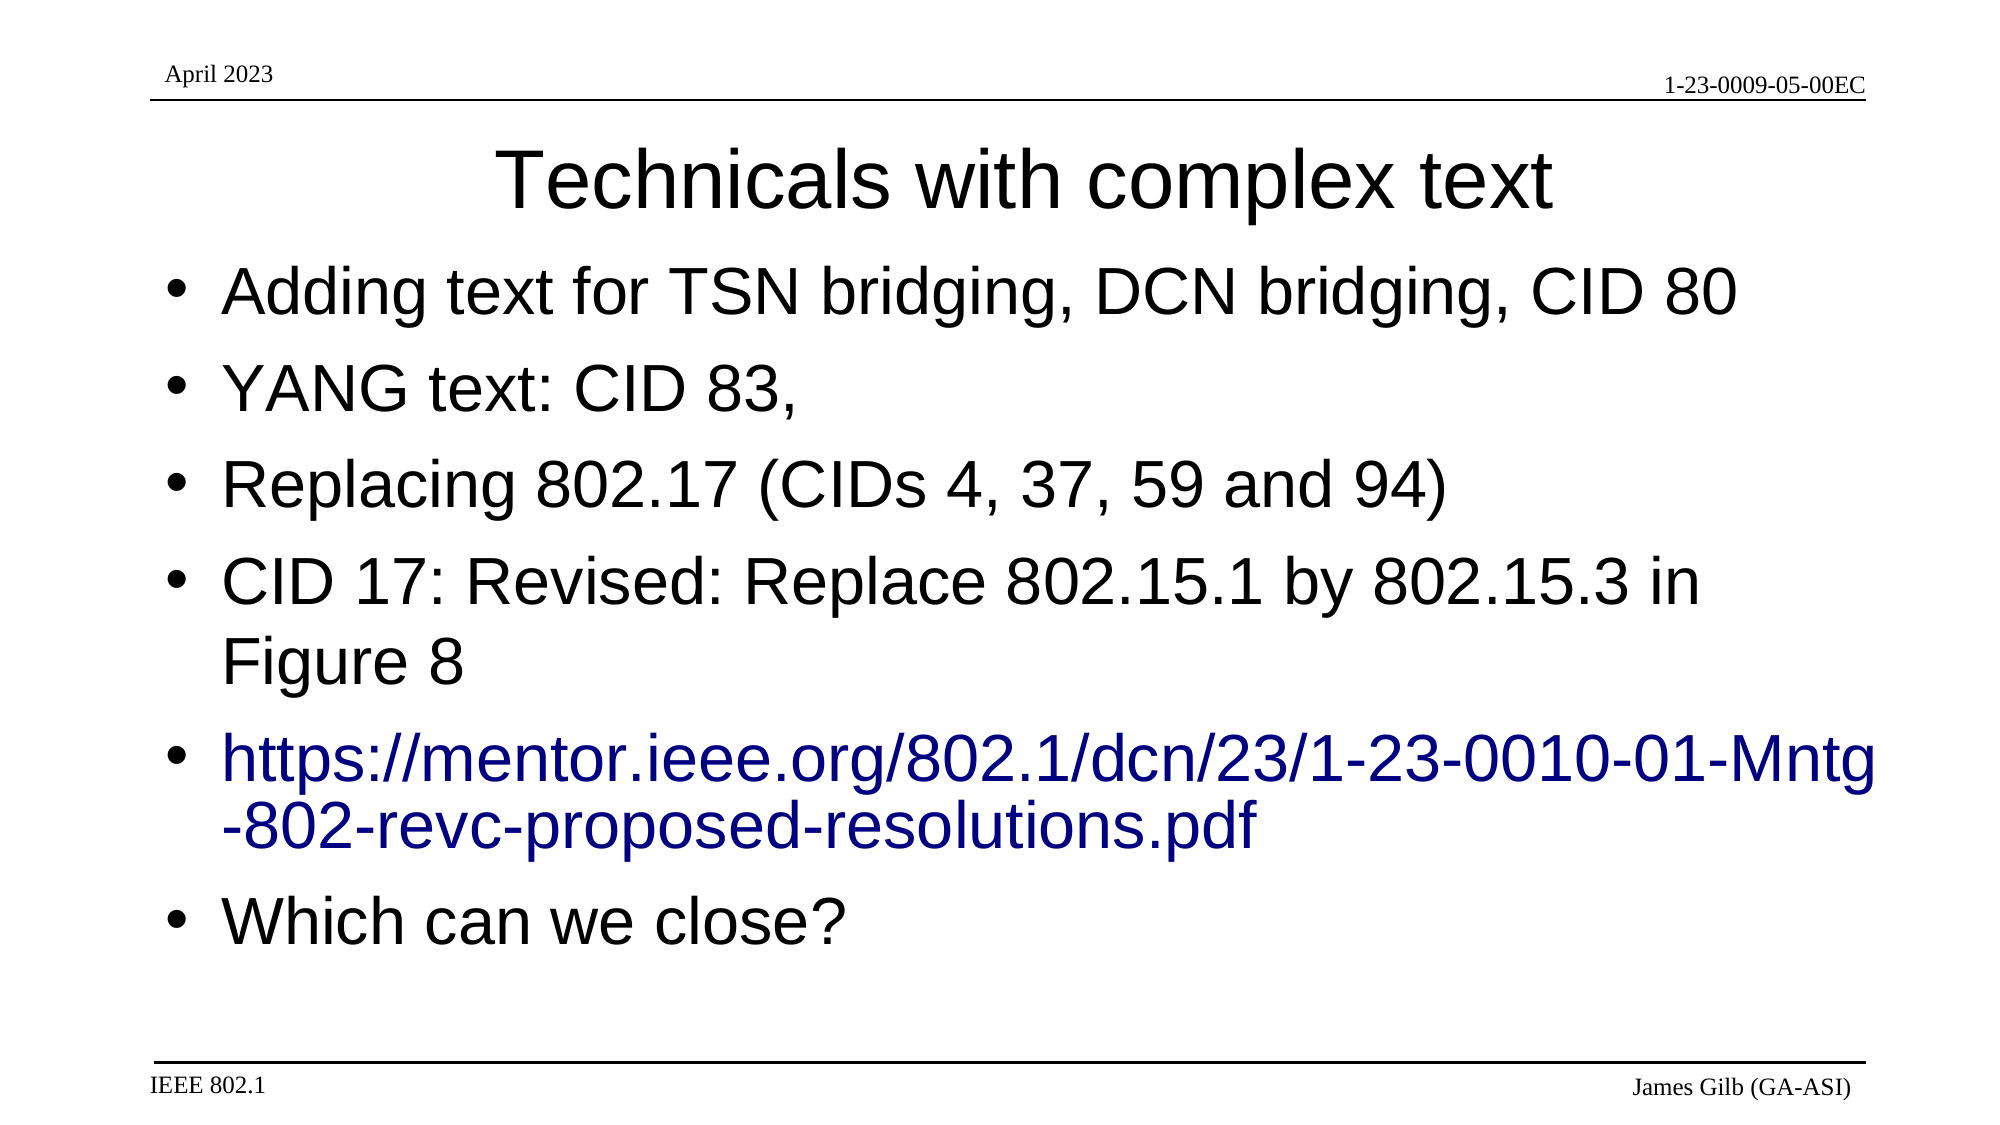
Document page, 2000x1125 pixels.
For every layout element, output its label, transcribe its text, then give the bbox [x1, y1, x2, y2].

title Technicals with complex text [149, 112, 1900, 238]
list Adding text for TSN bridging, DCN bridging, CID 80 YANG text: CID 83, Replacing 802.17 (CIDs 4, 37, 59 and 94) CID 17: Revised: Replace 802.15.1 by 802.15.3 in Figure 8 https://mentor.ieee.org/802.1/dcn/23/1-23-0010-01-Mntg-802-revc-proposed-resolutions.pdf Which can we close? [150, 239, 1900, 1051]
